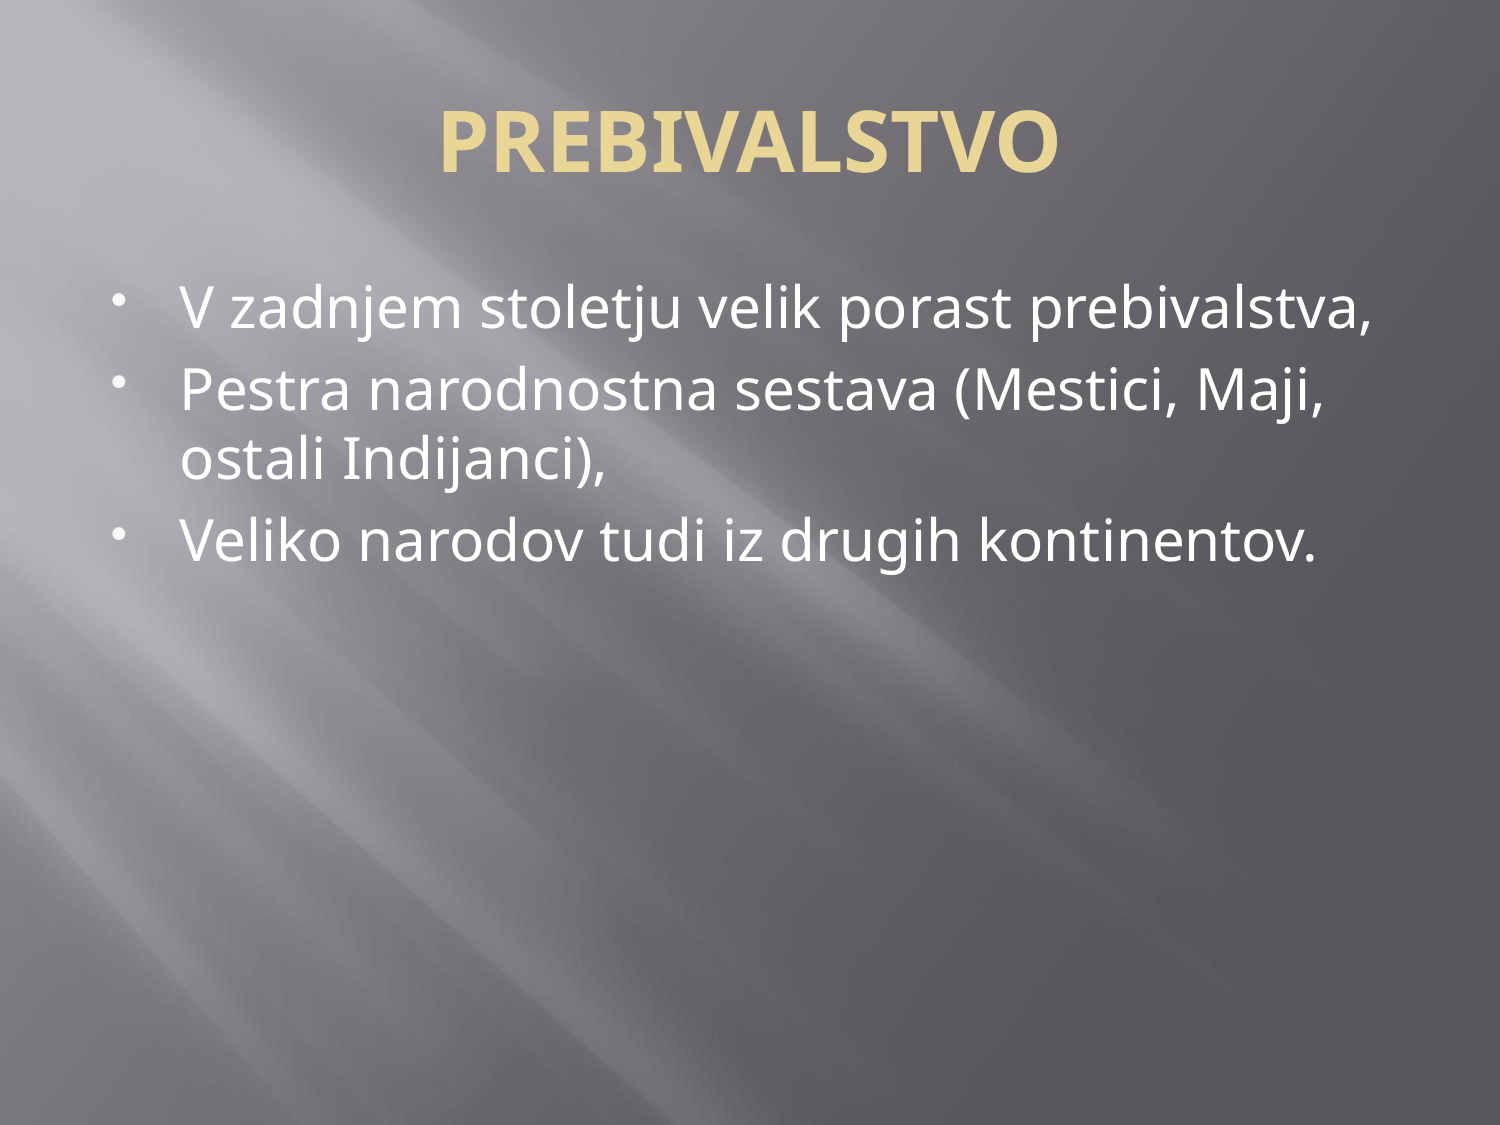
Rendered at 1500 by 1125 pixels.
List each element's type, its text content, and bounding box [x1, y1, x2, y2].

picture [0, 0, 1500, 1125]
title PREBIVALSTVO [75, 45, 1425, 233]
list V zadnjem stoletju velik porast prebivalstva, Pestra narodnostna sestava (Mestici, Maji, ostali Indijanci), Veliko narodov tudi iz drugih kontinentov. [75, 262, 1425, 1035]
